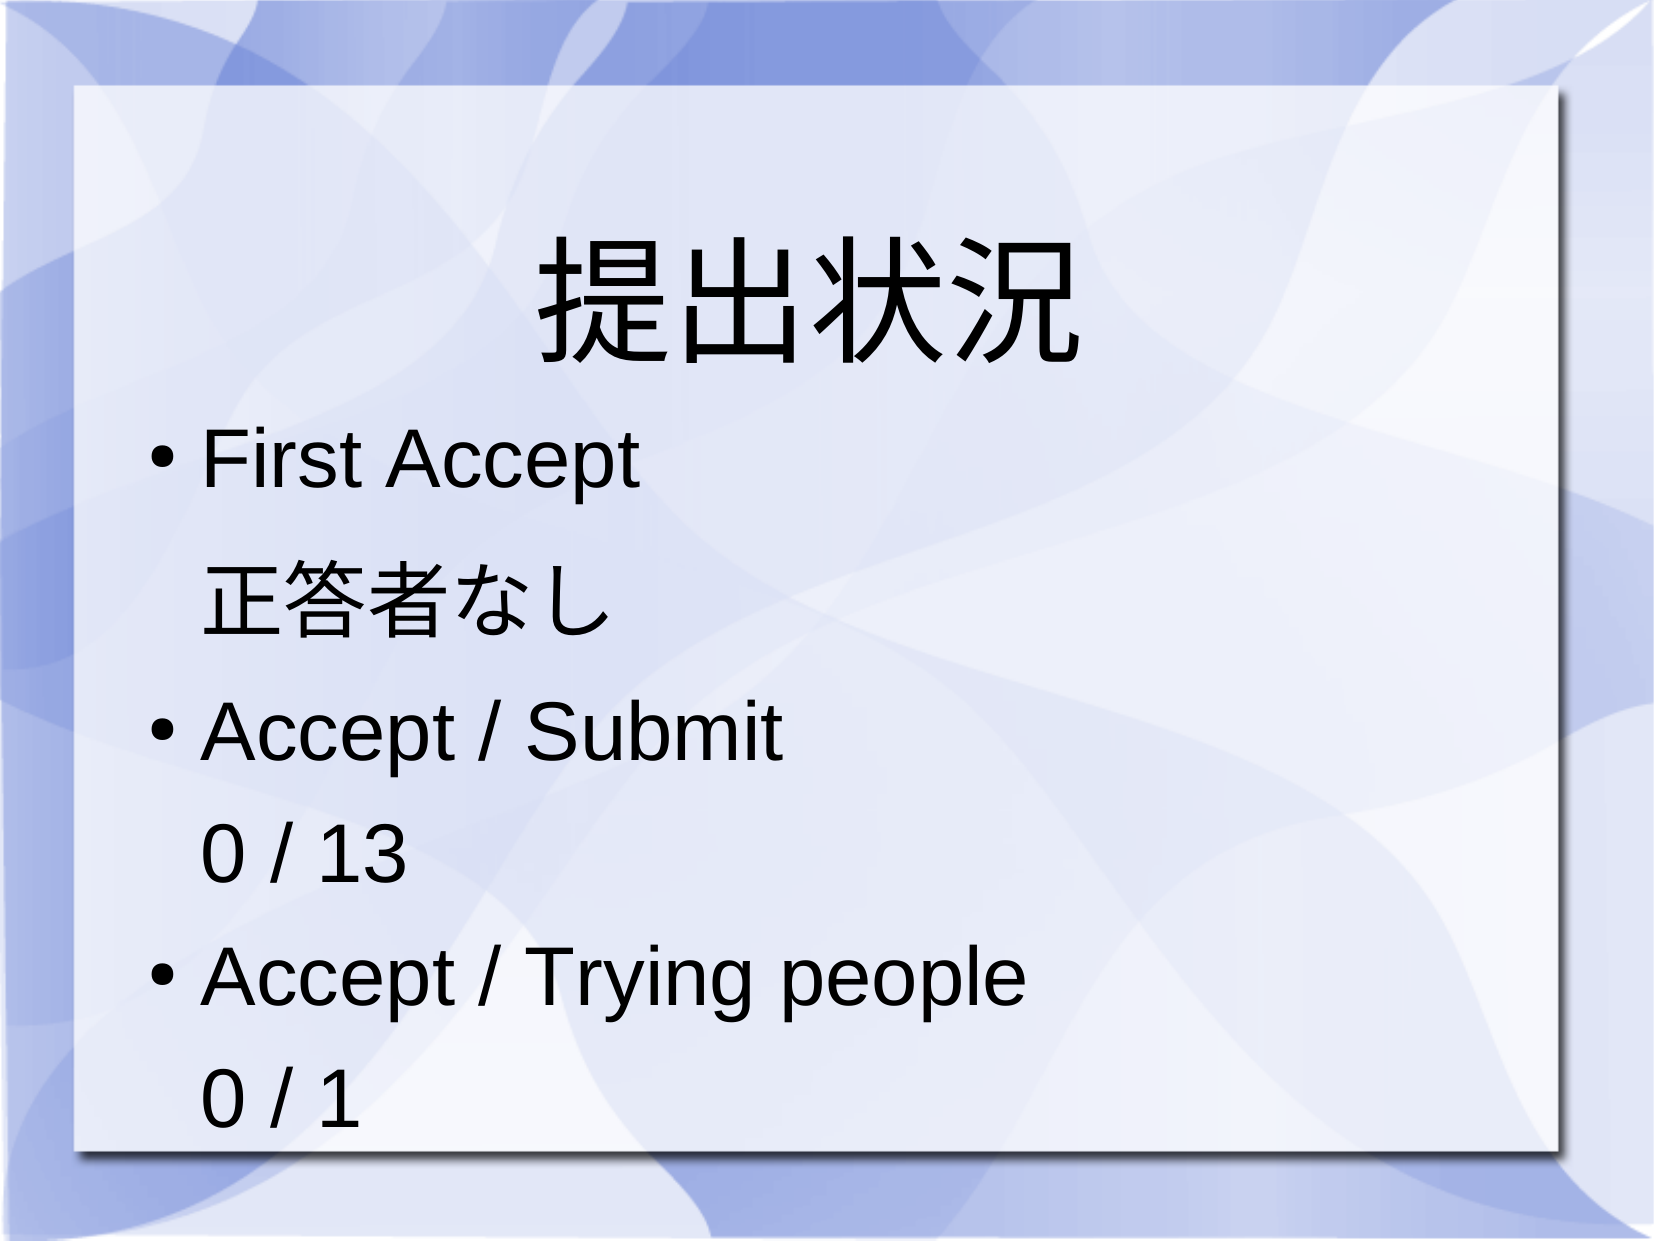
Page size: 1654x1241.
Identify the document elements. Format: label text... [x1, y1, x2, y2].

picture [0, 0, 1654, 1241]
title 提出状況 [82, 188, 1536, 397]
list First Accept 正答者なし Accept / Submit 0 / 13 Accept / Trying people 0 / 1 [129, 412, 1489, 1217]
